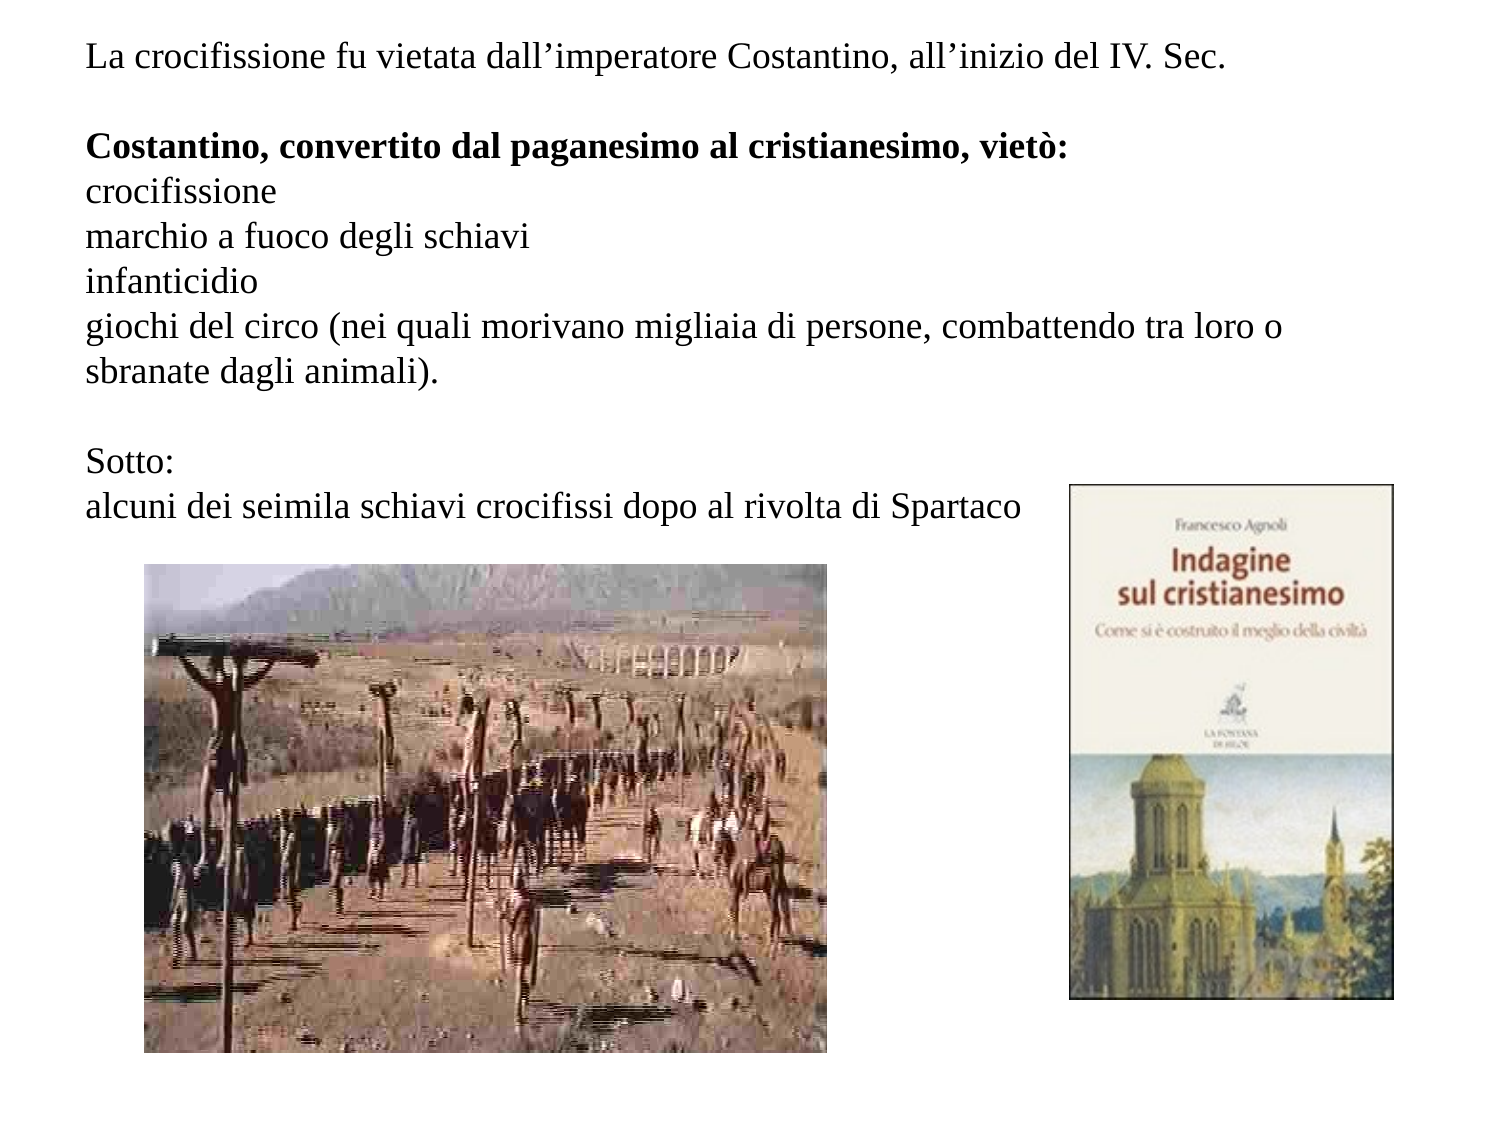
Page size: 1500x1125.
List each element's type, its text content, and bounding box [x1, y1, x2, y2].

text_box La crocifissione fu vietata dall’imperatore Costantino, all’inizio del IV. Sec. Costantino, convertito dal paganesimo al cristianesimo, vietò: crocifissione marchio a fuoco degli schiavi infanticidio giochi del circo (nei quali morivano migliaia di persone, combattendo tra loro o sbranate dagli animali). Sotto: alcuni dei seimila schiavi crocifissi dopo al rivolta di Spartaco [70, 23, 1430, 579]
picture [1069, 484, 1394, 1000]
picture [144, 564, 827, 1053]
